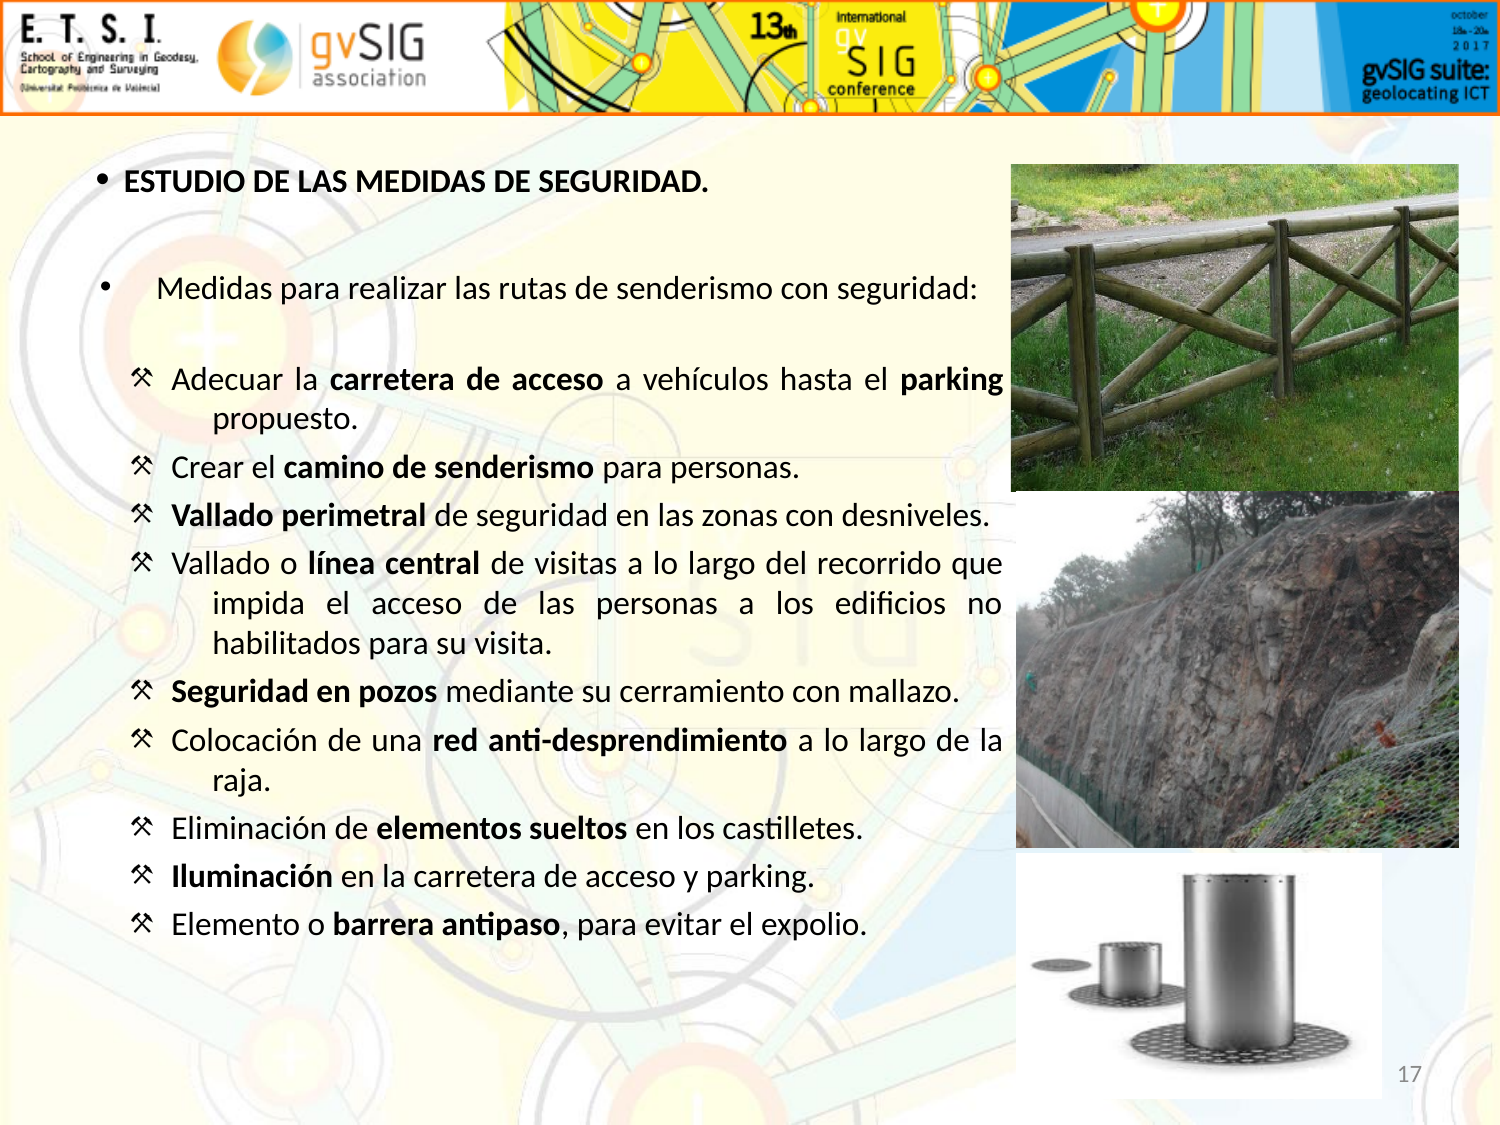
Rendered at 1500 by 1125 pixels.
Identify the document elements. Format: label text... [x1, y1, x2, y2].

text_box <número> [1381, 1042, 1500, 1103]
text_box Medidas para realizar las rutas de senderismo con seguridad: Adecuar la carretera de acceso a vehículos hasta el parking propuesto. Crear el camino de senderismo para personas. Vallado perimetral de seguridad en las zonas con desniveles. Vallado o línea central de visitas a lo largo del recorrido que impida el acceso de las personas a los edificios no habilitados para su visita. Seguridad en pozos mediante su cerramiento con mallazo. Colocación de una red anti-desprendimiento a lo largo de la raja. Eliminación de elementos sueltos en los castilletes. Iluminación en la carretera de acceso y parking. Elemento o barrera antipaso, para evitar el expolio. [88, 260, 1011, 912]
picture [0, 0, 1500, 1125]
text_box ESTUDIO DE LAS MEDIDAS DE SEGURIDAD. [42, 153, 1111, 199]
